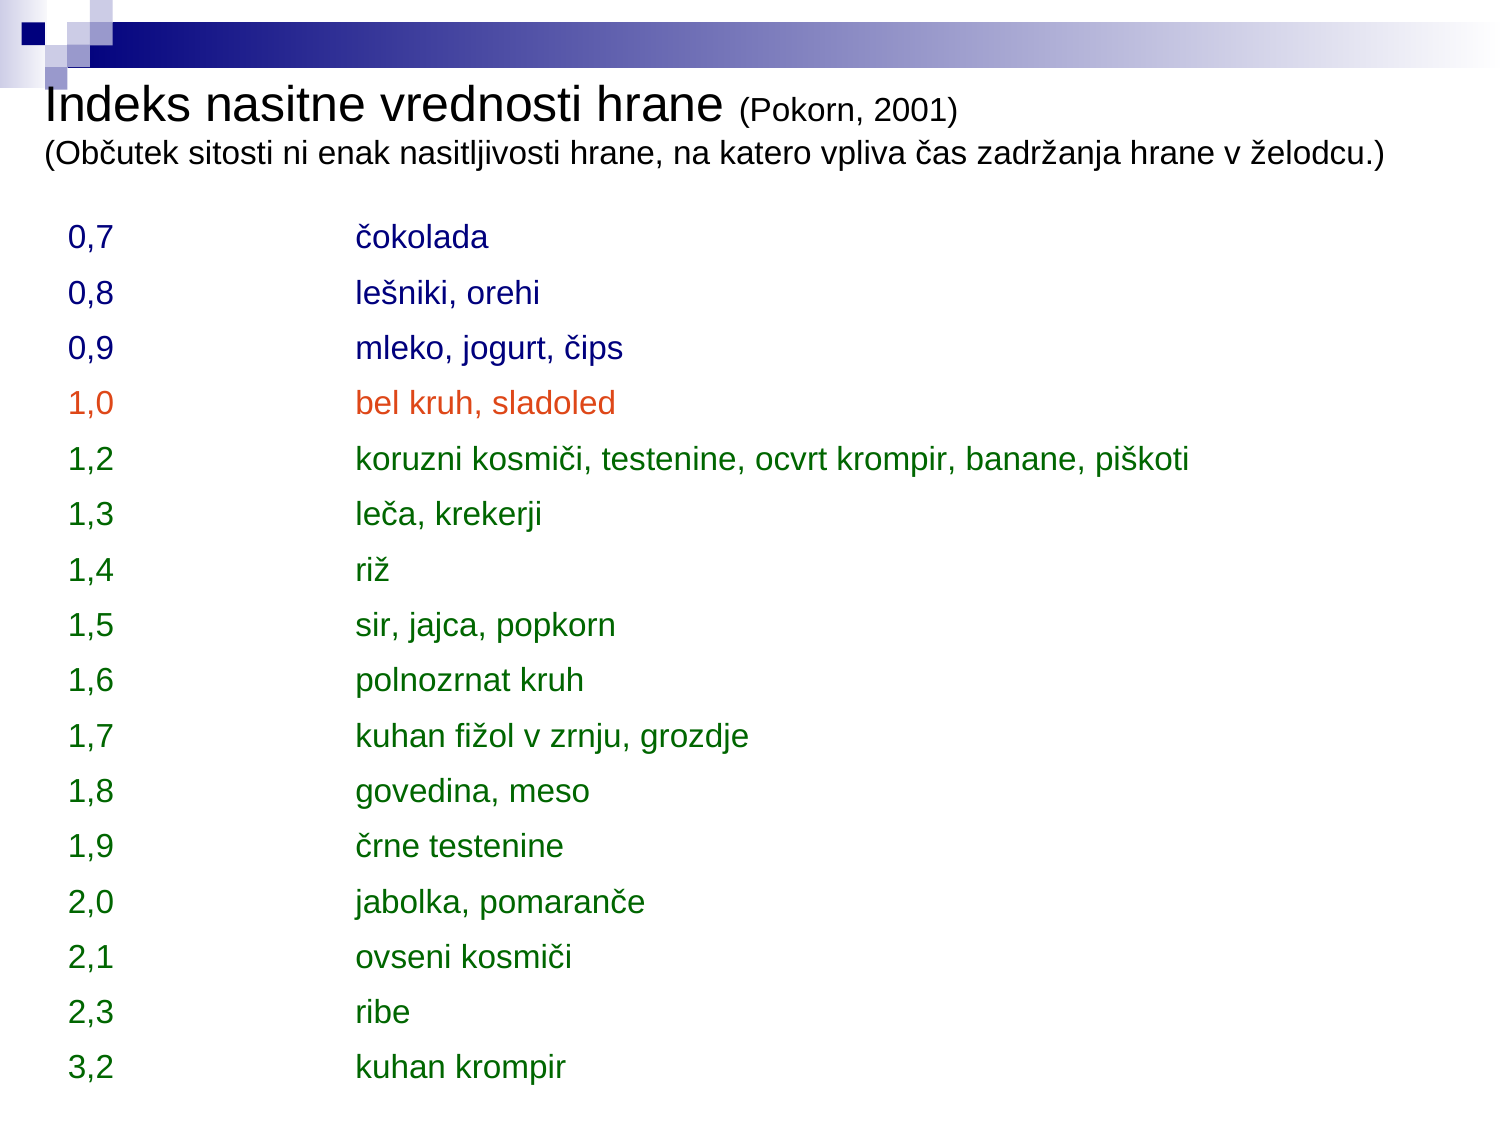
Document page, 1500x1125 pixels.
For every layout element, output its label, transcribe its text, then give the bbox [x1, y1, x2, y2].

table_cell 1,8 [53, 761, 341, 817]
table_cell 1,6 [53, 651, 341, 706]
table_cell riž [341, 540, 1401, 595]
table_cell ribe [341, 983, 1401, 1038]
table_cell 1,9 [53, 817, 341, 872]
table_cell 1,0 [53, 374, 341, 429]
table_header čokolada [341, 208, 1401, 263]
table_cell polnozrnat kruh [341, 651, 1401, 706]
table_cell 0,8 [53, 263, 341, 319]
table_header 0,7 [53, 208, 341, 263]
table_cell koruzni kosmiči, testenine, ocvrt krompir, banane, piškoti [341, 429, 1401, 485]
table_cell 1,4 [53, 540, 341, 595]
table_cell jabolka, pomaranče [341, 872, 1401, 927]
table_cell 3,2 [53, 1038, 341, 1093]
table_cell sir, jajca, popkorn [341, 595, 1401, 651]
table_cell 0,9 [53, 319, 341, 374]
title Indeks nasitne vrednosti hrane (Pokorn, 2001) (Občutek sitosti ni enak nasitljivosti hrane, na katero vpliva čas zadržanja hrane v želodcu.) [29, 63, 1427, 179]
table_cell kuhan krompir [341, 1038, 1401, 1093]
table_cell 1,3 [53, 485, 341, 540]
table_cell lešniki, orehi [341, 263, 1401, 319]
table_cell 2,3 [53, 983, 341, 1038]
table_cell črne testenine [341, 817, 1401, 872]
table_cell mleko, jogurt, čips [341, 319, 1401, 374]
table_cell ovseni kosmiči [341, 927, 1401, 983]
table_cell 2,0 [53, 872, 341, 927]
table_cell 1,7 [53, 706, 341, 761]
table_cell leča, krekerji [341, 485, 1401, 540]
table_cell 1,5 [53, 595, 341, 651]
table_cell bel kruh, sladoled [341, 374, 1401, 429]
table_cell 1,2 [53, 429, 341, 485]
table_cell 2,1 [53, 927, 341, 983]
table_cell govedina, meso [341, 761, 1401, 817]
table_cell kuhan fižol v zrnju, grozdje [341, 706, 1401, 761]
